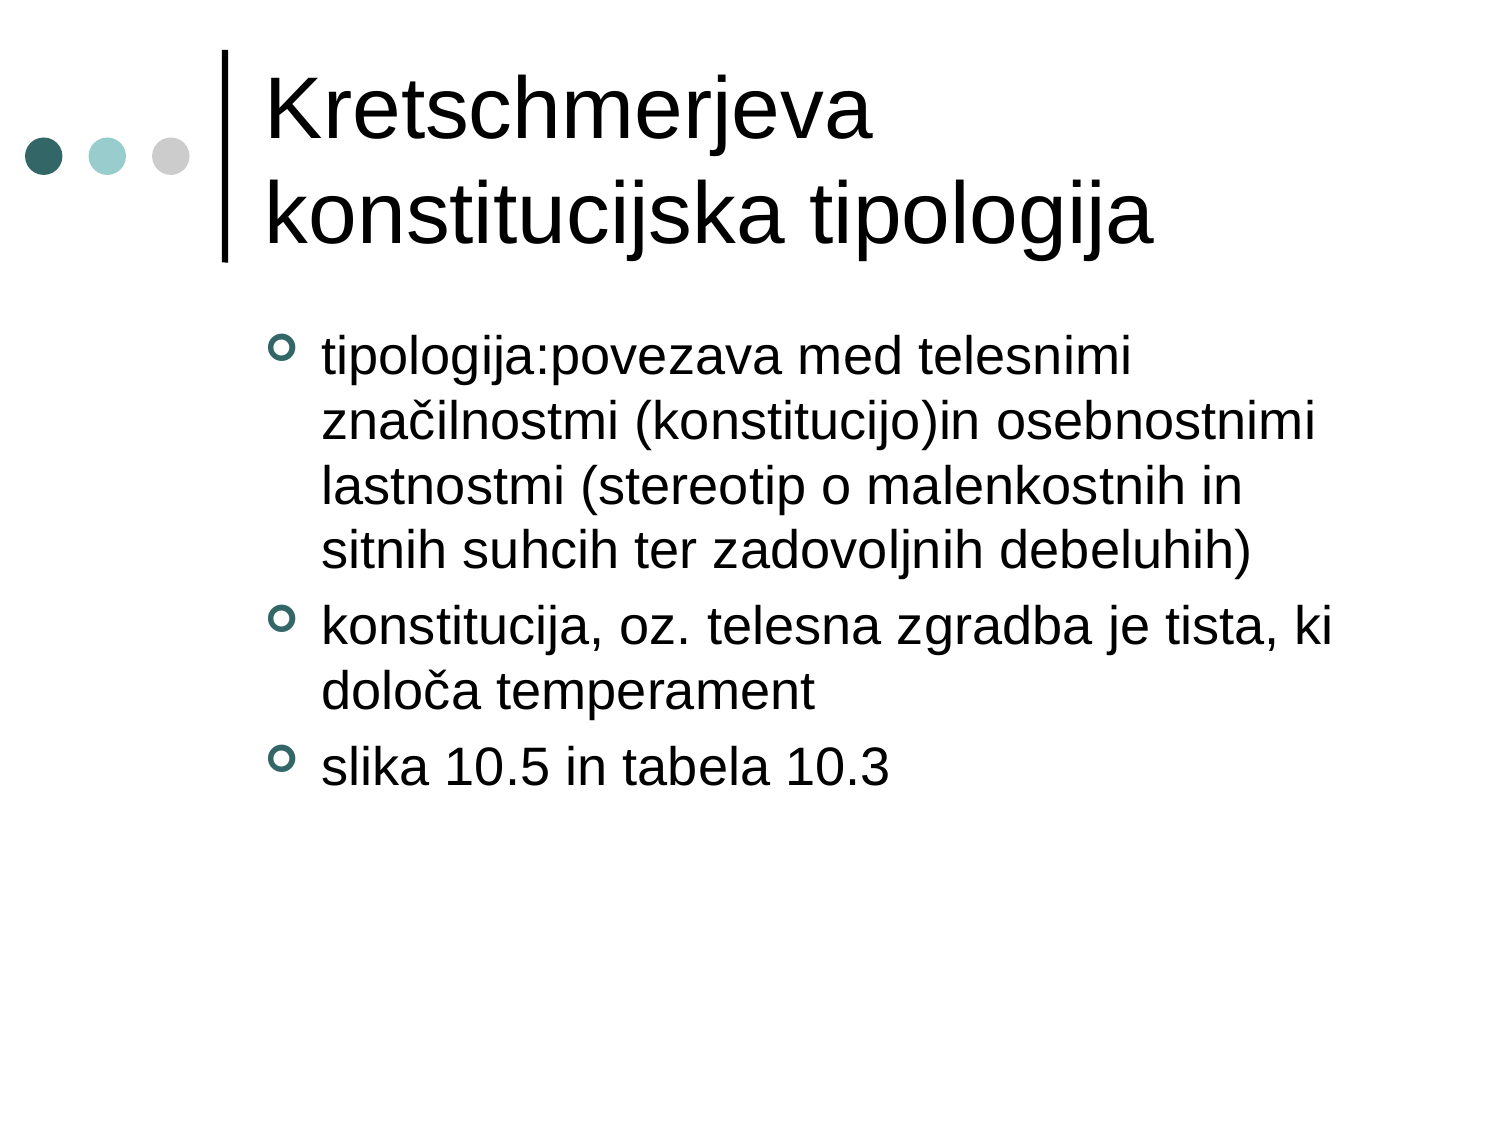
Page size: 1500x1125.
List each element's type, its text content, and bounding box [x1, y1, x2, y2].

title Kretschmerjeva konstitucijska tipologija [249, 31, 1400, 282]
list tipologija:povezava med telesnimi značilnostmi (konstitucijo)in osebnostnimi lastnostmi (stereotip o malenkostnih in sitnih suhcih ter zadovoljnih debeluhih) konstitucija, oz. telesna zgradba je tista, ki določa temperament slika 10.5 in tabela 10.3 [249, 312, 1400, 988]
